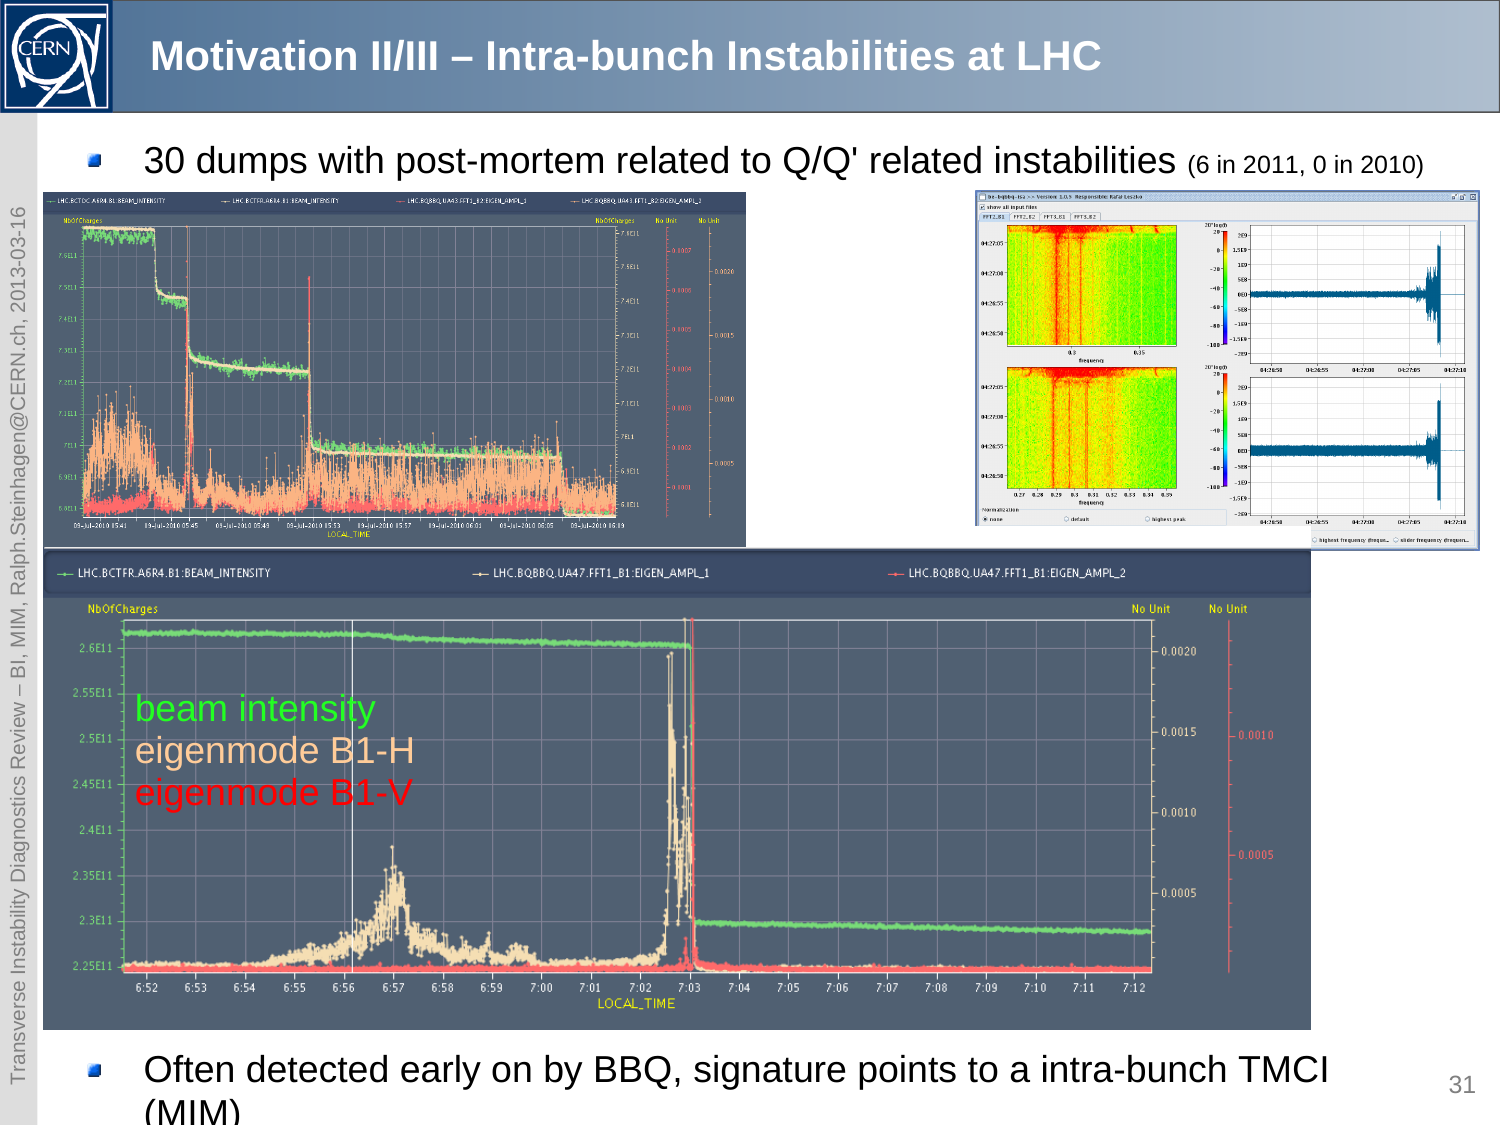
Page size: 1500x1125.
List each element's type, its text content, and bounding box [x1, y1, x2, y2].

text_box beam intensity eigenmode B1-H eigenmode B1-V [120, 680, 431, 822]
title Motivation II/III – Intra-bunch Instabilities at LHC [150, 0, 1201, 113]
picture [0, 0, 113, 113]
picture [43, 190, 1480, 1030]
list 30 dumps with post-mortem related to Q/Q' related instabilities (6 in 2011, 0 in 2010) Often detected early on by BBQ, signature points to a intra-bunch TMCI (MIM) [87, 137, 1438, 526]
list 30 dumps with post-mortem related to Q/Q' related instabilities (6 in 2011, 0 in 2010) Often detected early on by BBQ, signature points to a intra-bunch TMCI (MIM) [87, 551, 1438, 1091]
